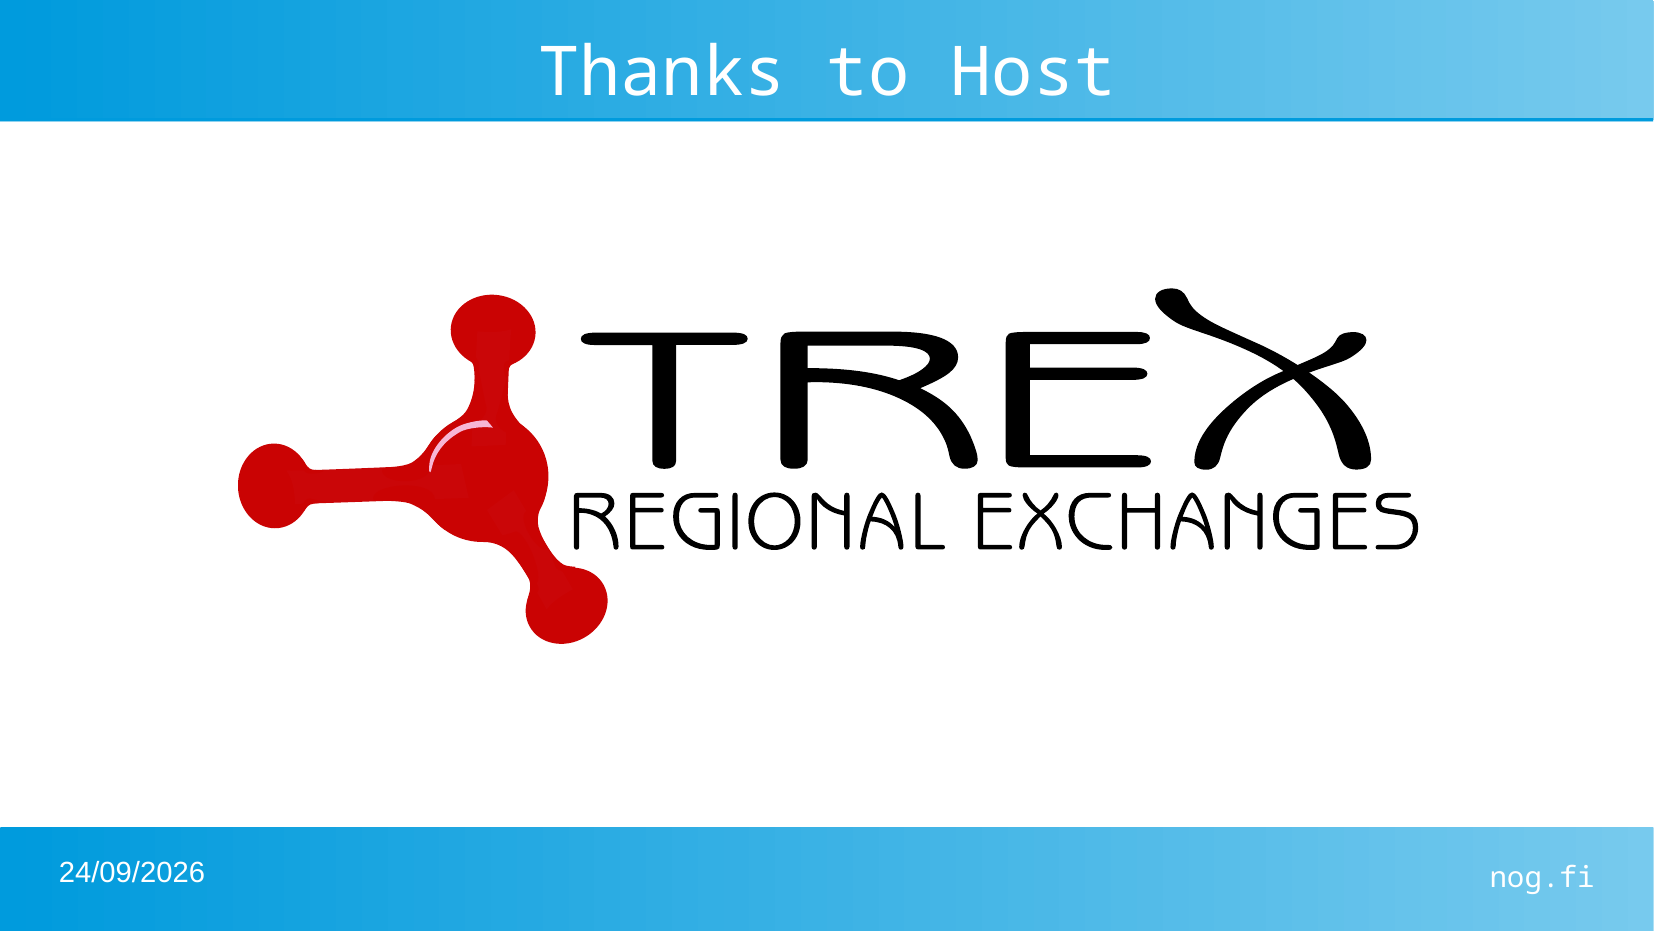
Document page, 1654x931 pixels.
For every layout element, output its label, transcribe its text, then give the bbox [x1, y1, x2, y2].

picture [237, 285, 1420, 648]
title Thanks to Host [59, 26, 1595, 112]
